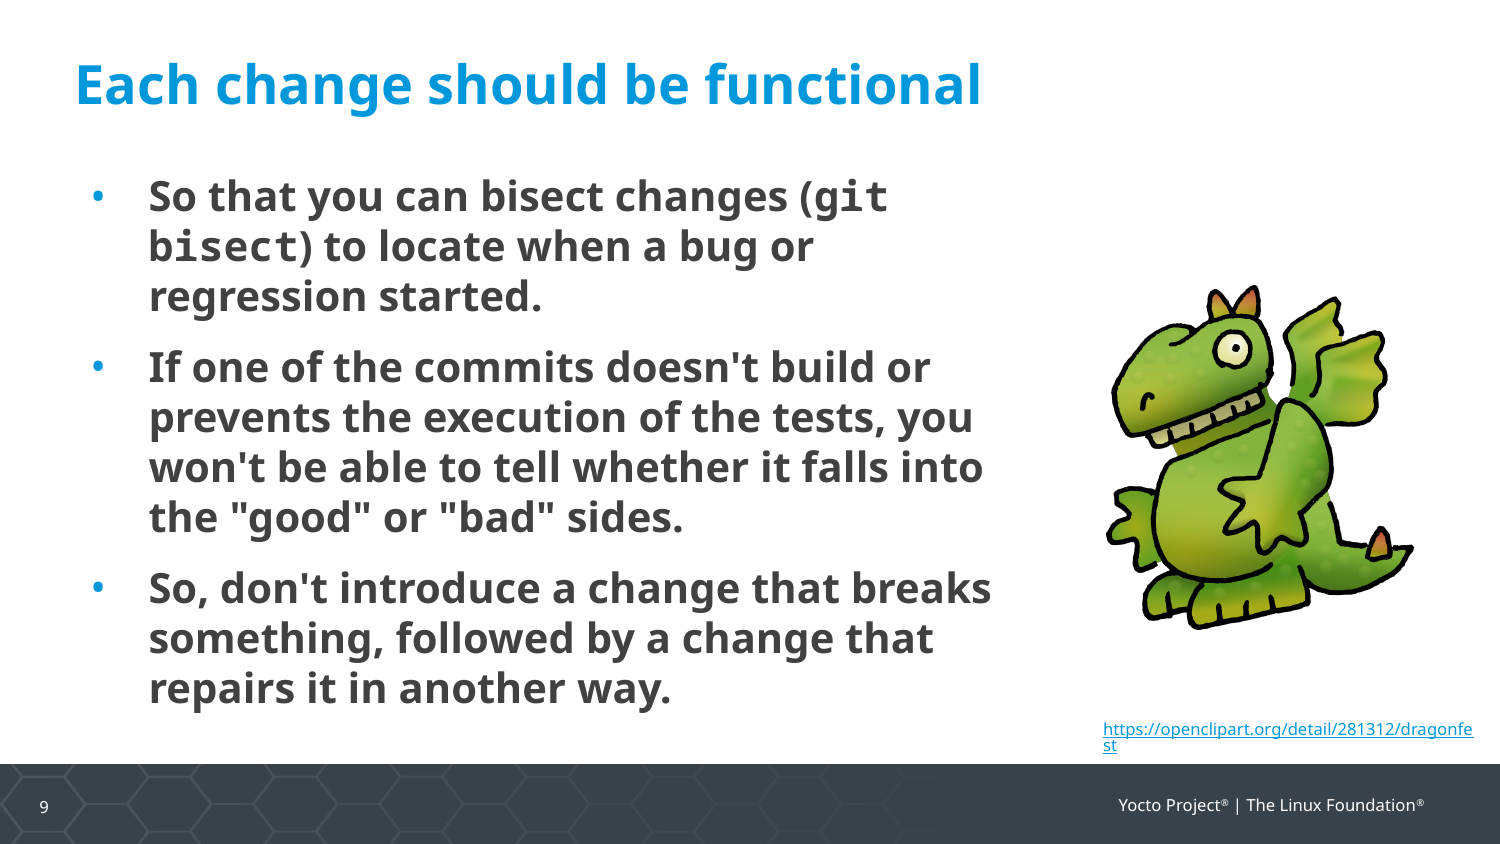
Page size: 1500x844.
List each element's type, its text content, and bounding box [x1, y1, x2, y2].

title Each change should be functional [74, 50, 1425, 160]
text_box https://openclipart.org/detail/281312/dragonfest [1088, 703, 1494, 757]
list So that you can bisect changes (git bisect) to locate when a bug or regression started. If one of the commits doesn't build or prevents the execution of the tests, you won't be able to tell whether it falls into the "good" or "bad" sides. So, don't introduce a change that breaks something, followed by a change that repairs it in another way. [73, 169, 1035, 728]
picture [0, 0, 1500, 844]
